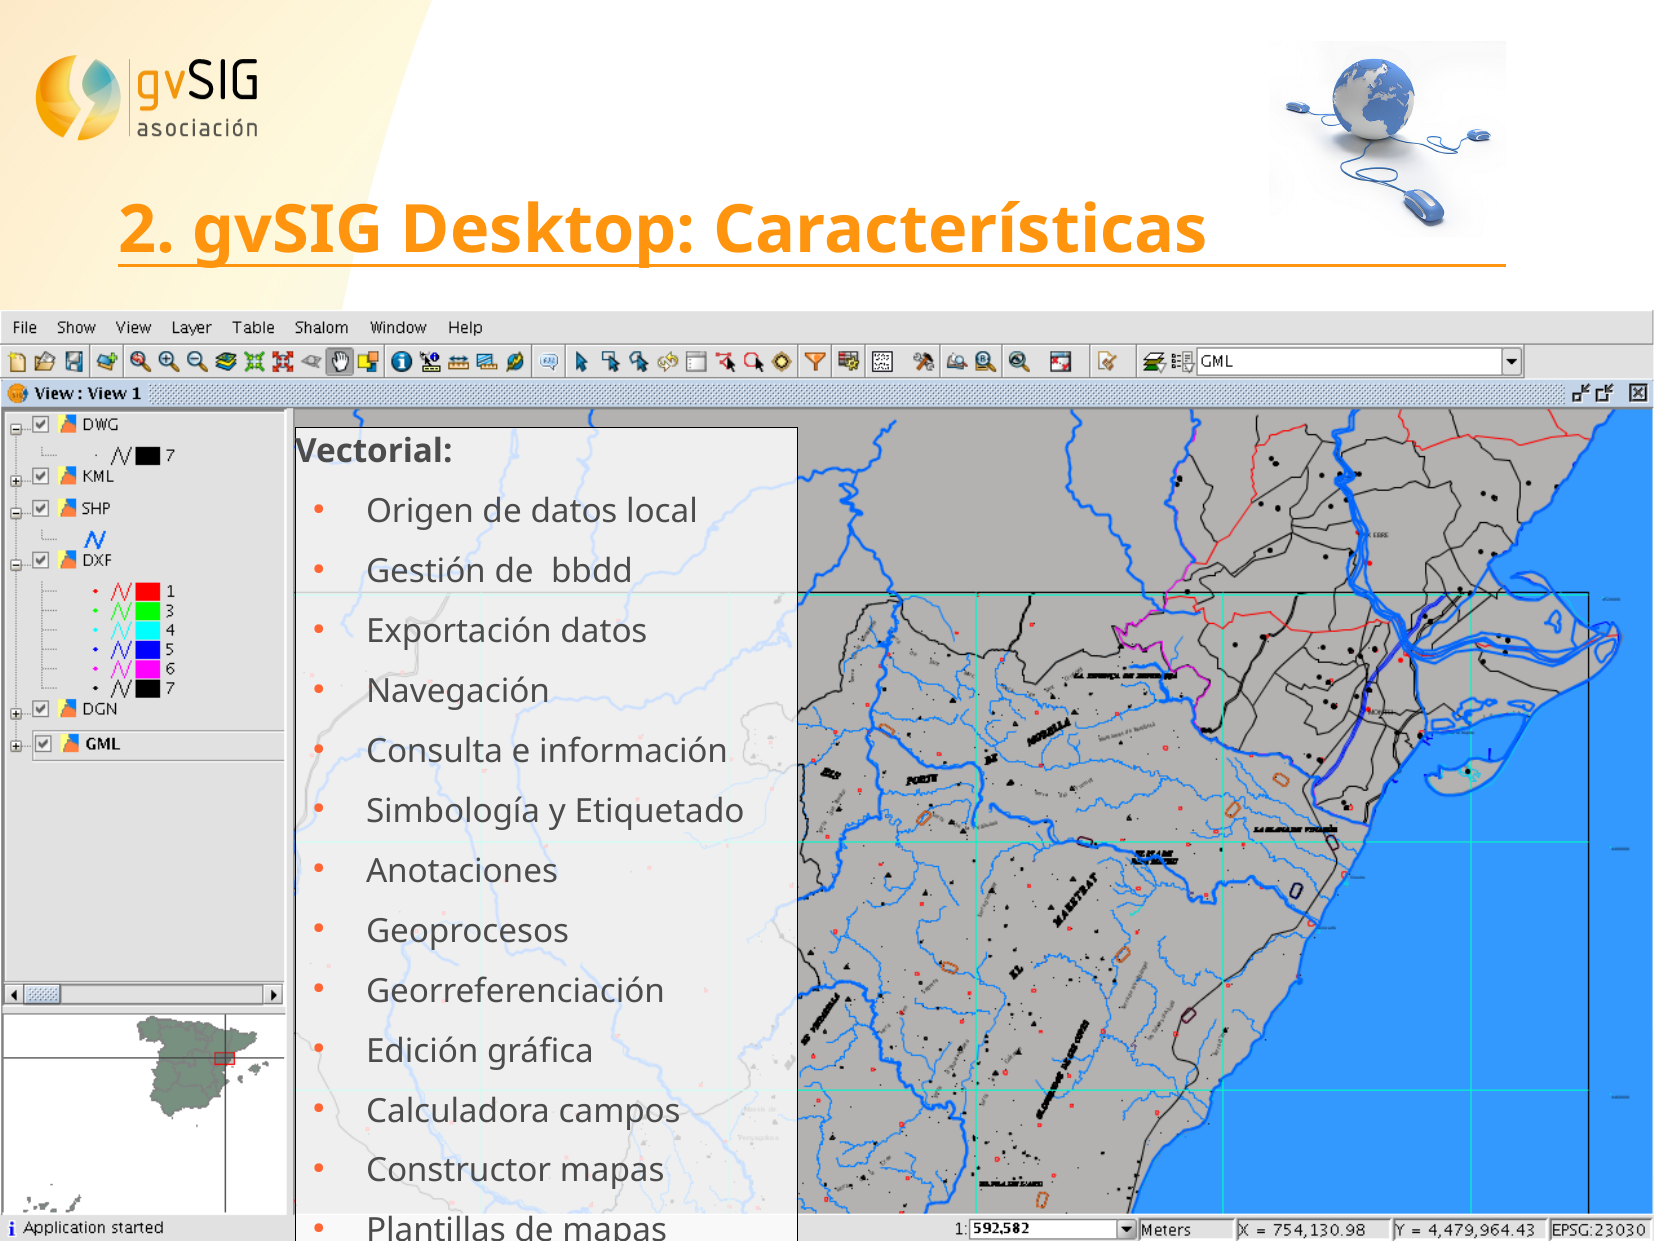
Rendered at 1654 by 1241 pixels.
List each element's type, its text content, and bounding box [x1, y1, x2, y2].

picture [0, 0, 1654, 1241]
title 2. gvSIG Desktop: Características [118, 177, 1607, 276]
list Vectorial: Origen de datos local Gestión de bbdd Exportación datos Navegación Consulta e información Simbología y Etiquetado Anotaciones Geoprocesos Georreferenciación Edición gráfica Calculadora campos Constructor mapas Plantillas de mapas Scripting, ... [295, 427, 798, 1211]
